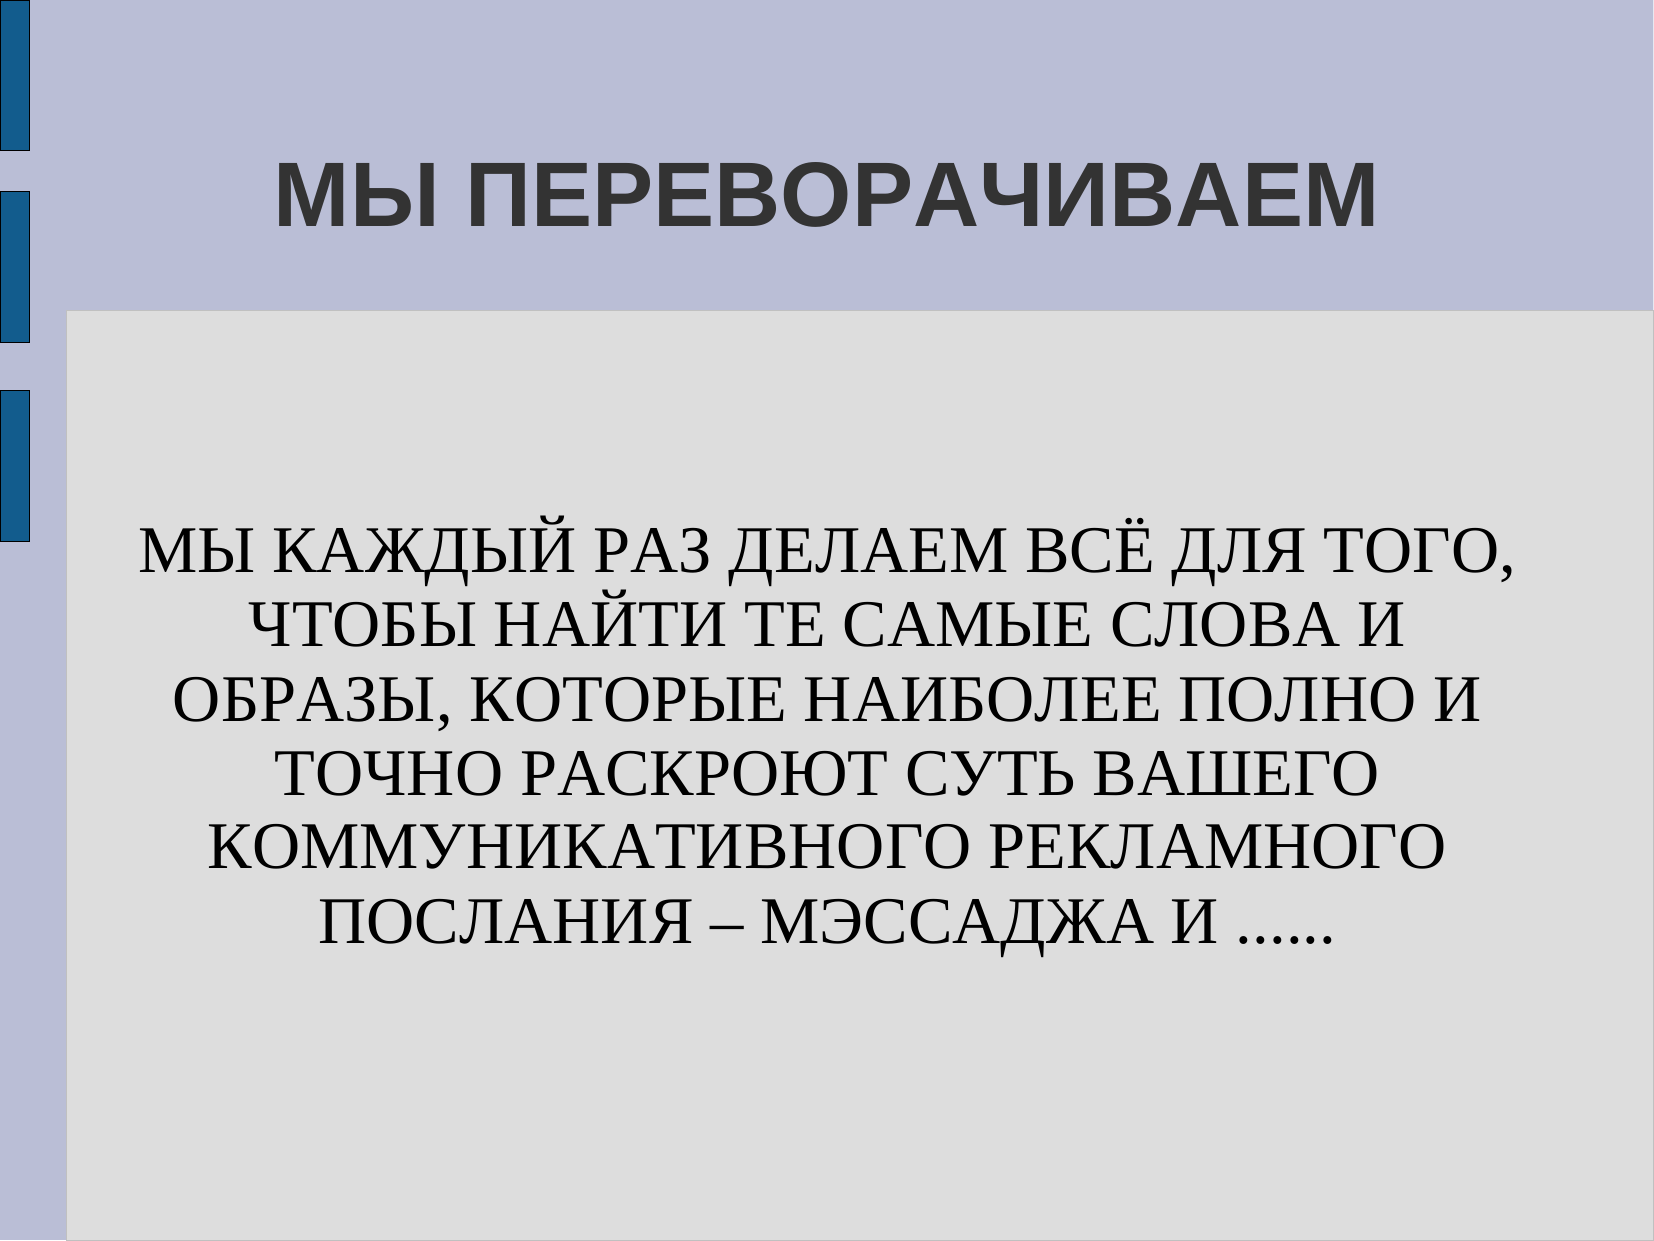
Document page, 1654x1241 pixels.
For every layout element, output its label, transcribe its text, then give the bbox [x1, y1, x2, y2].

subtitle МЫ КАЖДЫЙ РАЗ ДЕЛАЕМ ВСЁ ДЛЯ ТОГО, ЧТОБЫ НАЙТИ ТЕ САМЫЕ СЛОВА И ОБРАЗЫ, КОТОРЫЕ НАИБОЛЕЕ ПОЛНО И ТОЧНО РАСКРОЮТ СУТЬ ВАШЕГО КОММУНИКАТИВНОГО РЕКЛАМНОГО ПОСЛАНИЯ – МЭССАДЖА И ...... [121, 344, 1534, 1127]
title МЫ ПЕРЕВОРАЧИВАЕМ [121, 91, 1534, 299]
